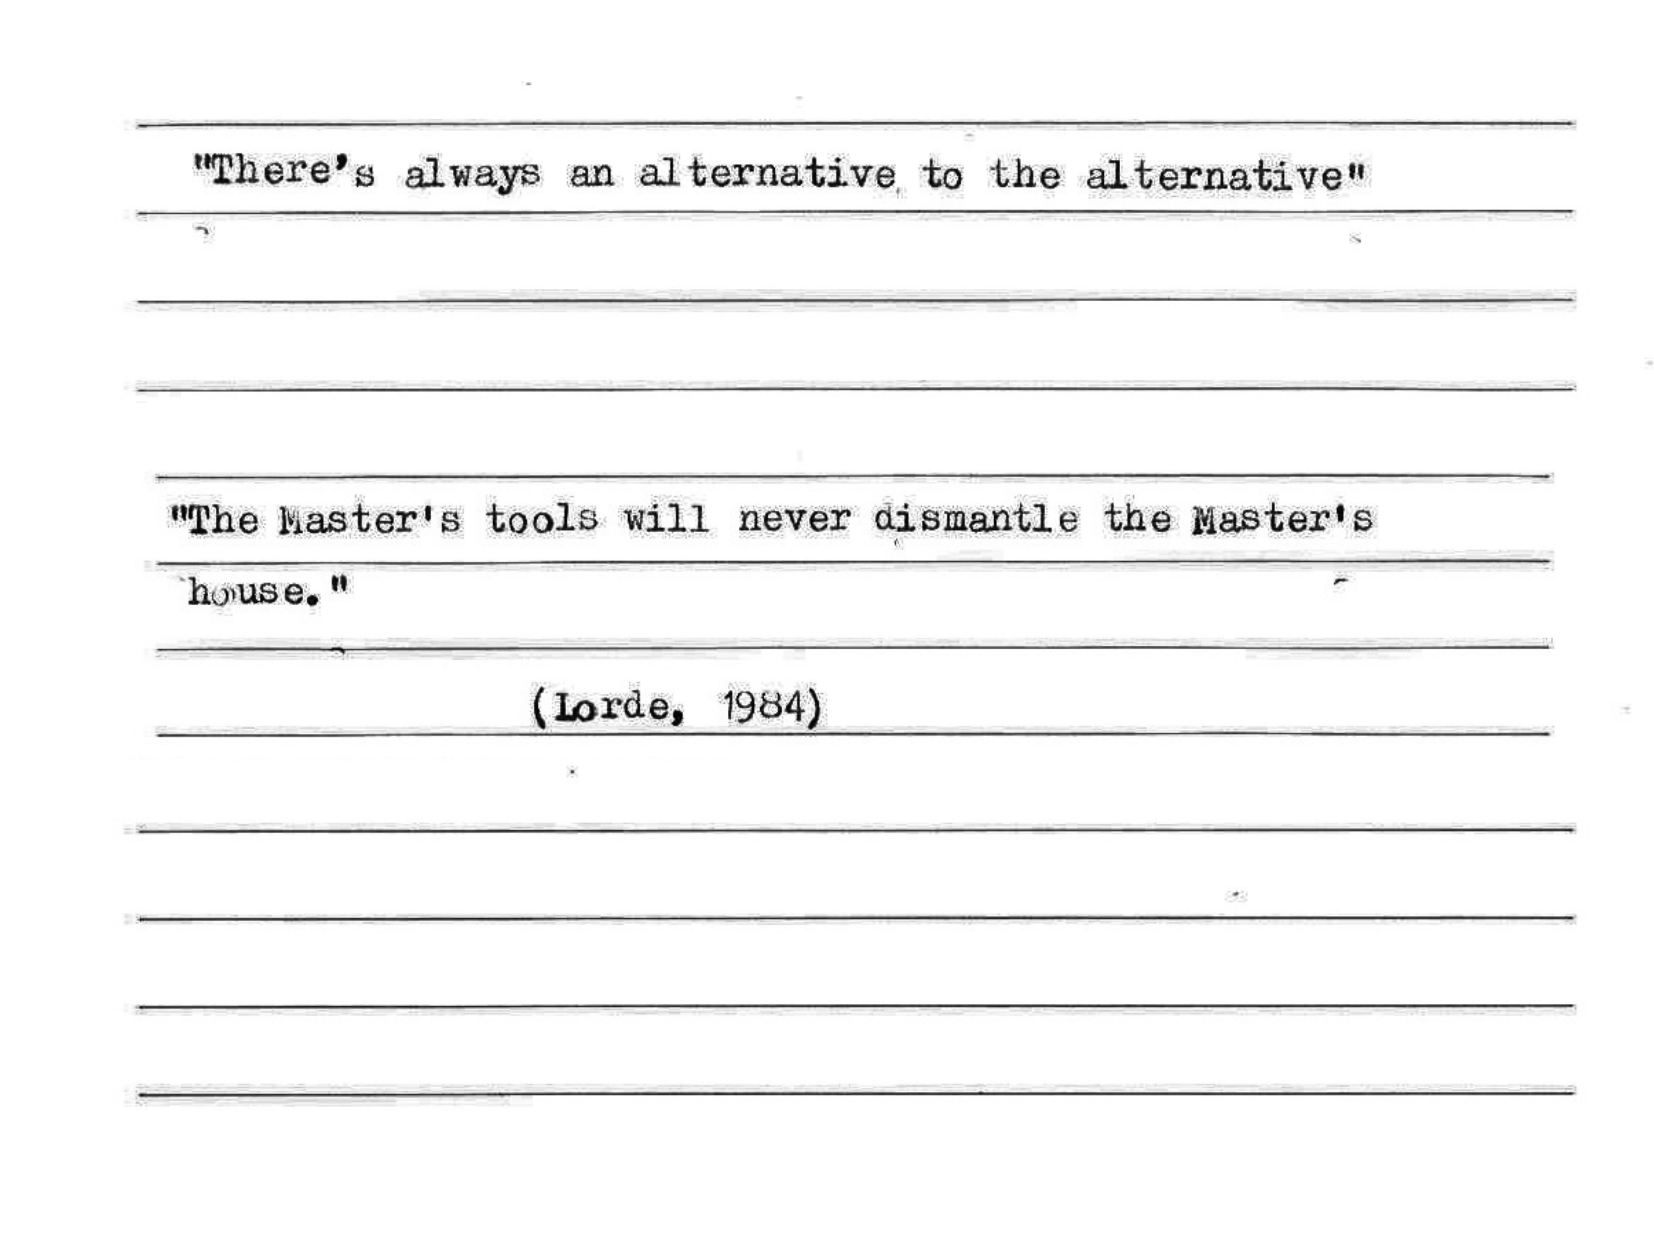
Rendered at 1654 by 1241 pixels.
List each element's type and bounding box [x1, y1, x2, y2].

picture [11, 81, 1654, 1111]
